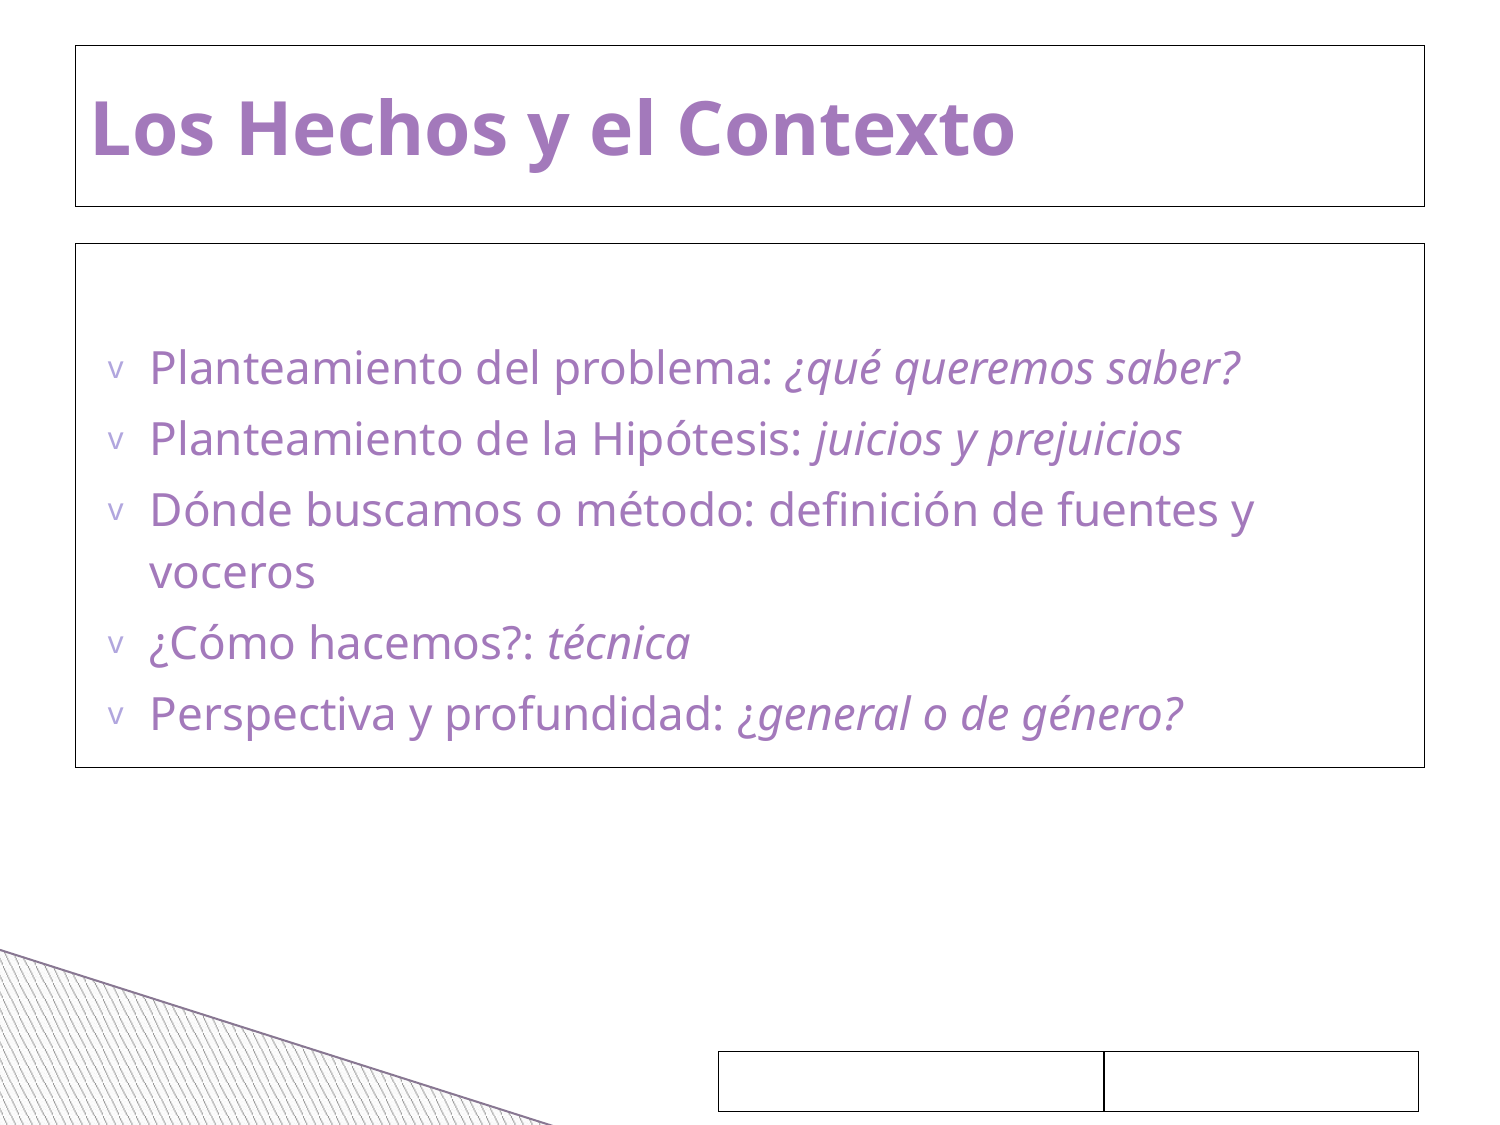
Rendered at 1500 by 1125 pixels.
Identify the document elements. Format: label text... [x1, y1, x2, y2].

title Los Hechos y el Contexto [75, 45, 1425, 207]
picture [0, 952, 543, 1125]
list Planteamiento del problema: ¿qué queremos saber? Planteamiento de la Hipótesis: juicios y prejuicios Dónde buscamos o método: definición de fuentes y voceros ¿Cómo hacemos?: técnica Perspectiva y profundidad: ¿general o de género? [75, 243, 1425, 768]
